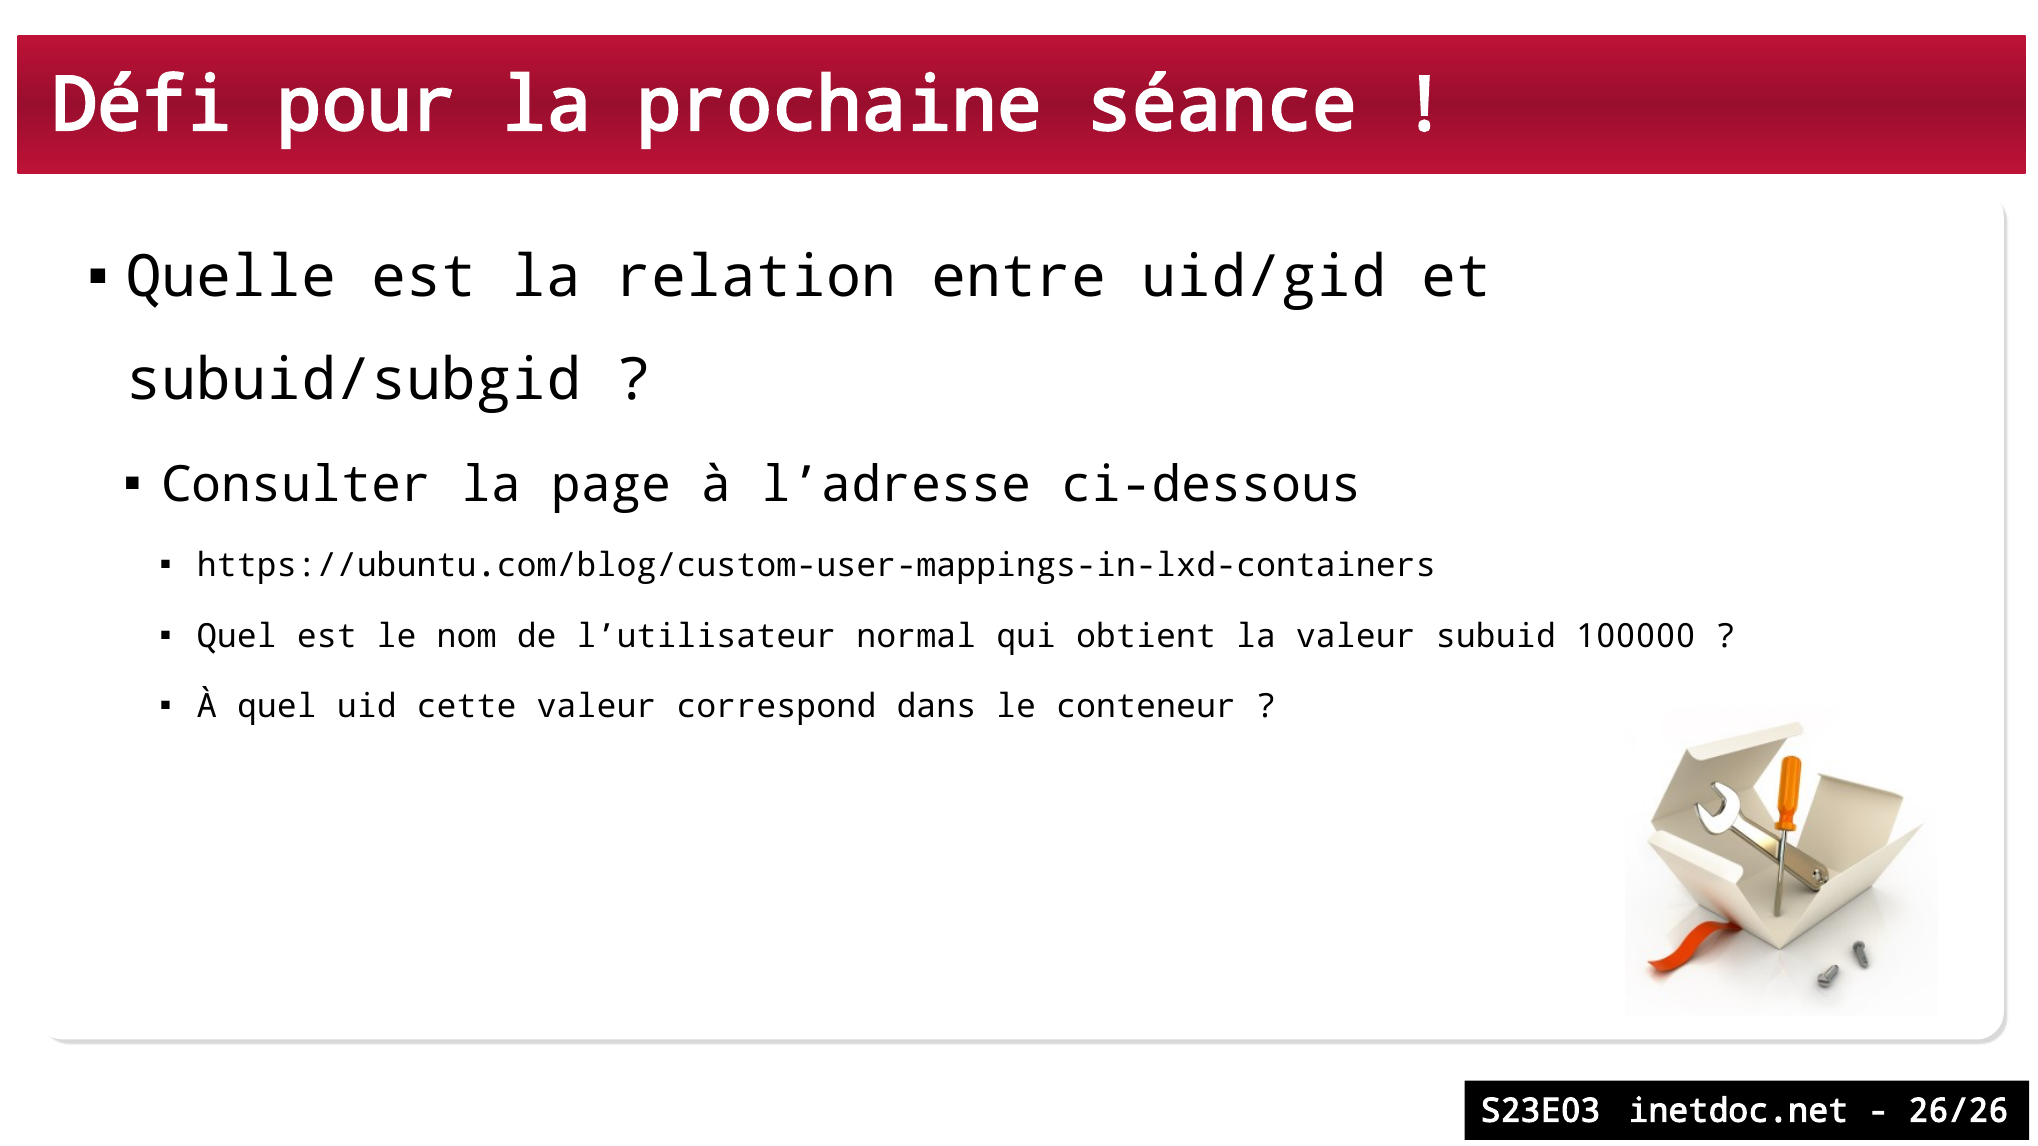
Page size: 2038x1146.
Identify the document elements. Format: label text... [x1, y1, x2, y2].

text_box S23E03 inetdoc.net - <numéro>/26 [1464, 1080, 2030, 1140]
picture [1625, 704, 1938, 1016]
text_box Défi pour la prochaine séance ! [17, 35, 2026, 174]
text_box Quelle est la relation entre uid/gid et subuid/subgid ? Consulter la page à l’adresse ci-dessous https://ubuntu.com/blog/custom-user-mappings-in-lxd-containers Quel est le nom de l’utilisateur normal qui obtient la valeur subuid 100000 ? À quel uid cette valeur correspond dans le conteneur ? [35, 188, 2004, 1040]
